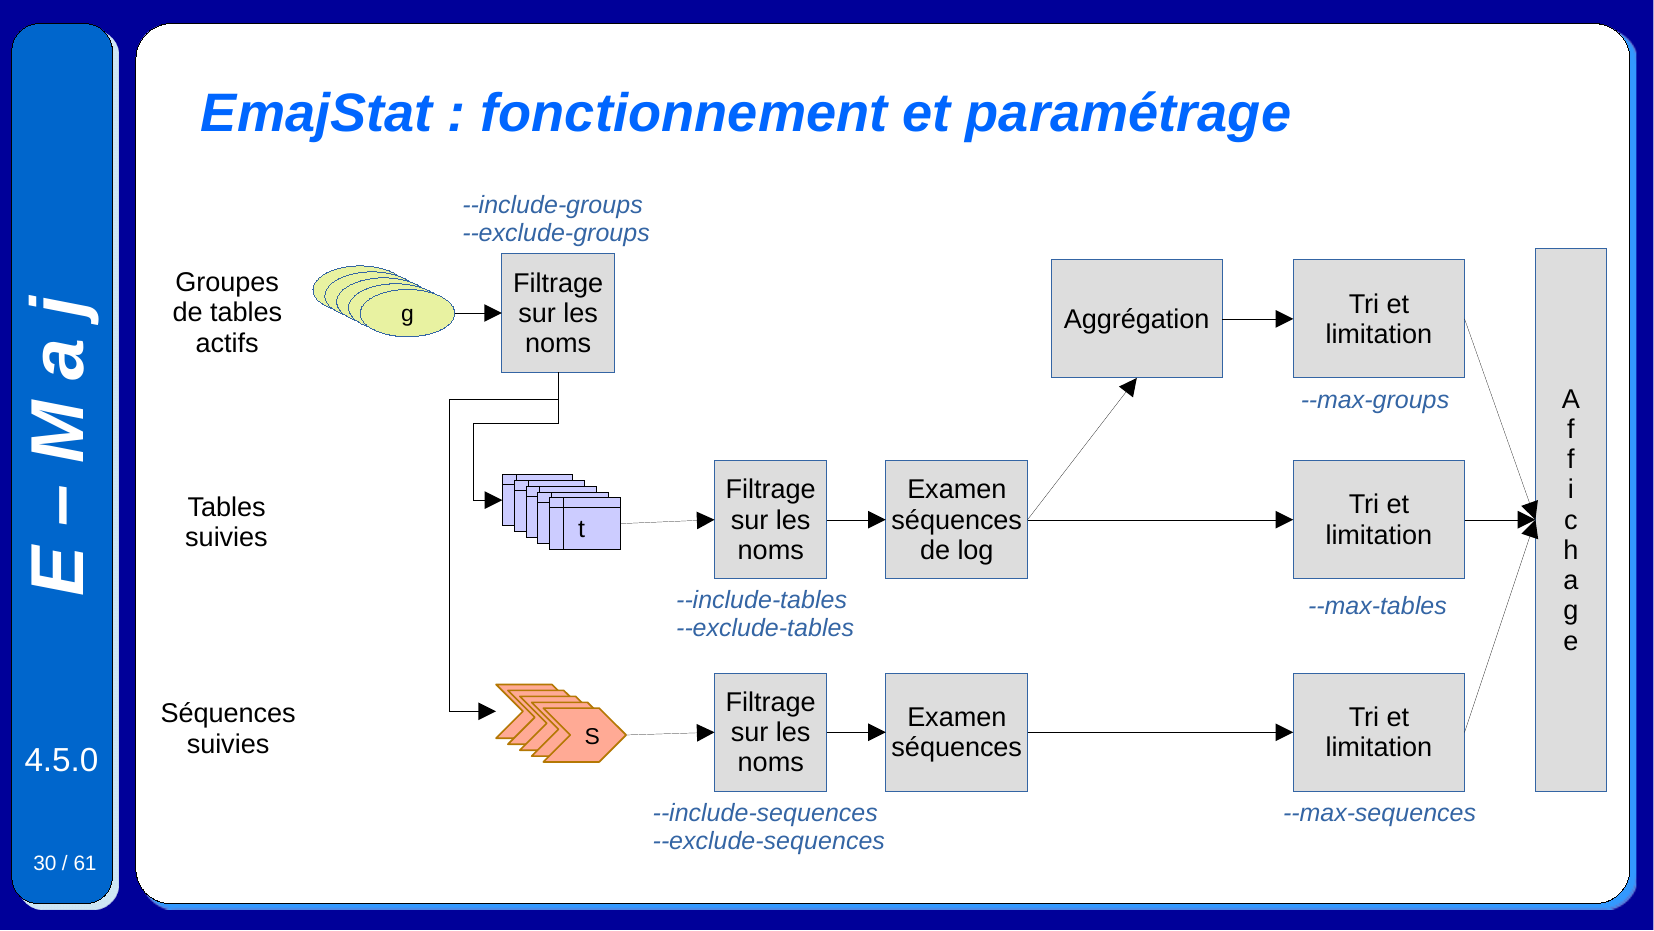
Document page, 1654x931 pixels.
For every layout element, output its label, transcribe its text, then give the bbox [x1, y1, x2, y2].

text_box --max-groups [1286, 378, 1465, 421]
text_box t [549, 497, 621, 550]
text_box Tri et limitation [1293, 259, 1465, 378]
text_box --max-tables [1293, 584, 1471, 628]
text_box g [360, 289, 455, 337]
text_box Filtrage sur les noms [501, 253, 615, 373]
text_box S [496, 684, 558, 739]
text_box [507, 690, 594, 757]
text_box A f f i c h a g e [1535, 248, 1607, 792]
text_box S [543, 708, 626, 762]
text_box Séquences suivies [145, 691, 311, 767]
text_box [312, 265, 432, 327]
title EmajStat : fonctionnement et paramétrage [200, 34, 1575, 191]
text_box Filtrage sur les noms [714, 460, 827, 578]
text_box Tri et limitation [1293, 460, 1465, 579]
text_box --include-tables --exclude-tables [661, 578, 888, 650]
text_box Examen séquences [885, 673, 1028, 792]
text_box Tri et limitation [1293, 673, 1465, 791]
text_box --max-sequences [1268, 791, 1495, 835]
text_box Aggrégation [1051, 259, 1223, 378]
text_box [502, 474, 609, 544]
text_box --include-groups --exclude-groups [447, 183, 674, 254]
text_box Examen séquences de log [885, 460, 1028, 579]
text_box --include-sequences --exclude-sequences [637, 791, 910, 863]
text_box Filtrage sur les noms [714, 673, 827, 791]
text_box Tables suivies [170, 484, 283, 560]
text_box Groupes de tables actifs [157, 259, 297, 366]
